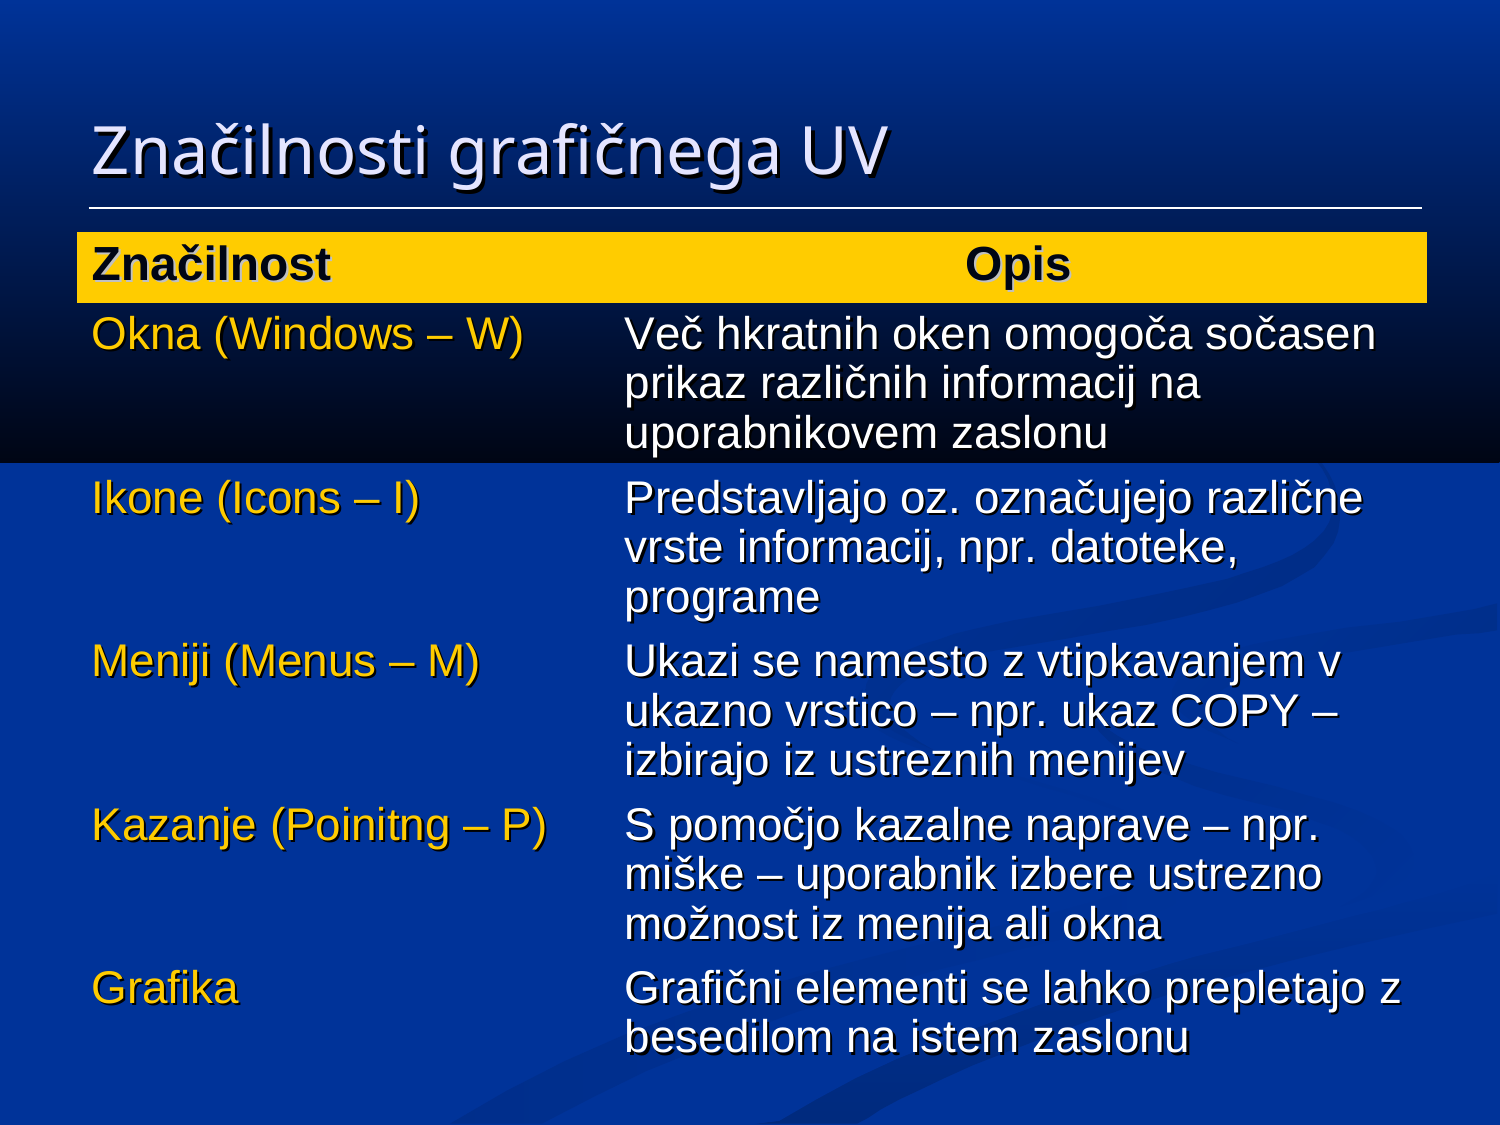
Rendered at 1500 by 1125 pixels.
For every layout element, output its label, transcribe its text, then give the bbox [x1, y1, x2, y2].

text_box Značilnosti grafičnega UV [76, 54, 1352, 242]
table_cell Meniji (Menus – M) [77, 630, 610, 793]
table_cell Kazanje (Poinitng – P) [77, 793, 610, 957]
table_cell Grafika [77, 957, 610, 1071]
table_header Značilnost [77, 232, 610, 303]
table_cell Okna (Windows – W) [77, 303, 610, 466]
table_header Opis [610, 232, 1427, 303]
table_cell Ukazi se namesto z vtipkavanjem v ukazno vrstico – npr. ukaz COPY – izbirajo iz ustreznih menijev [610, 630, 1427, 793]
table_cell Več hkratnih oken omogoča sočasen prikaz različnih informacij na uporabnikovem zaslonu [610, 303, 1427, 466]
table_cell Ikone (Icons – I) [77, 466, 610, 630]
table_cell S pomočjo kazalne naprave – npr. miške – uporabnik izbere ustrezno možnost iz menija ali okna [610, 793, 1427, 957]
table_cell Predstavljajo oz. označujejo različne vrste informacij, npr. datoteke, programe [610, 466, 1427, 630]
table_cell Grafični elementi se lahko prepletajo z besedilom na istem zaslonu [610, 957, 1427, 1071]
